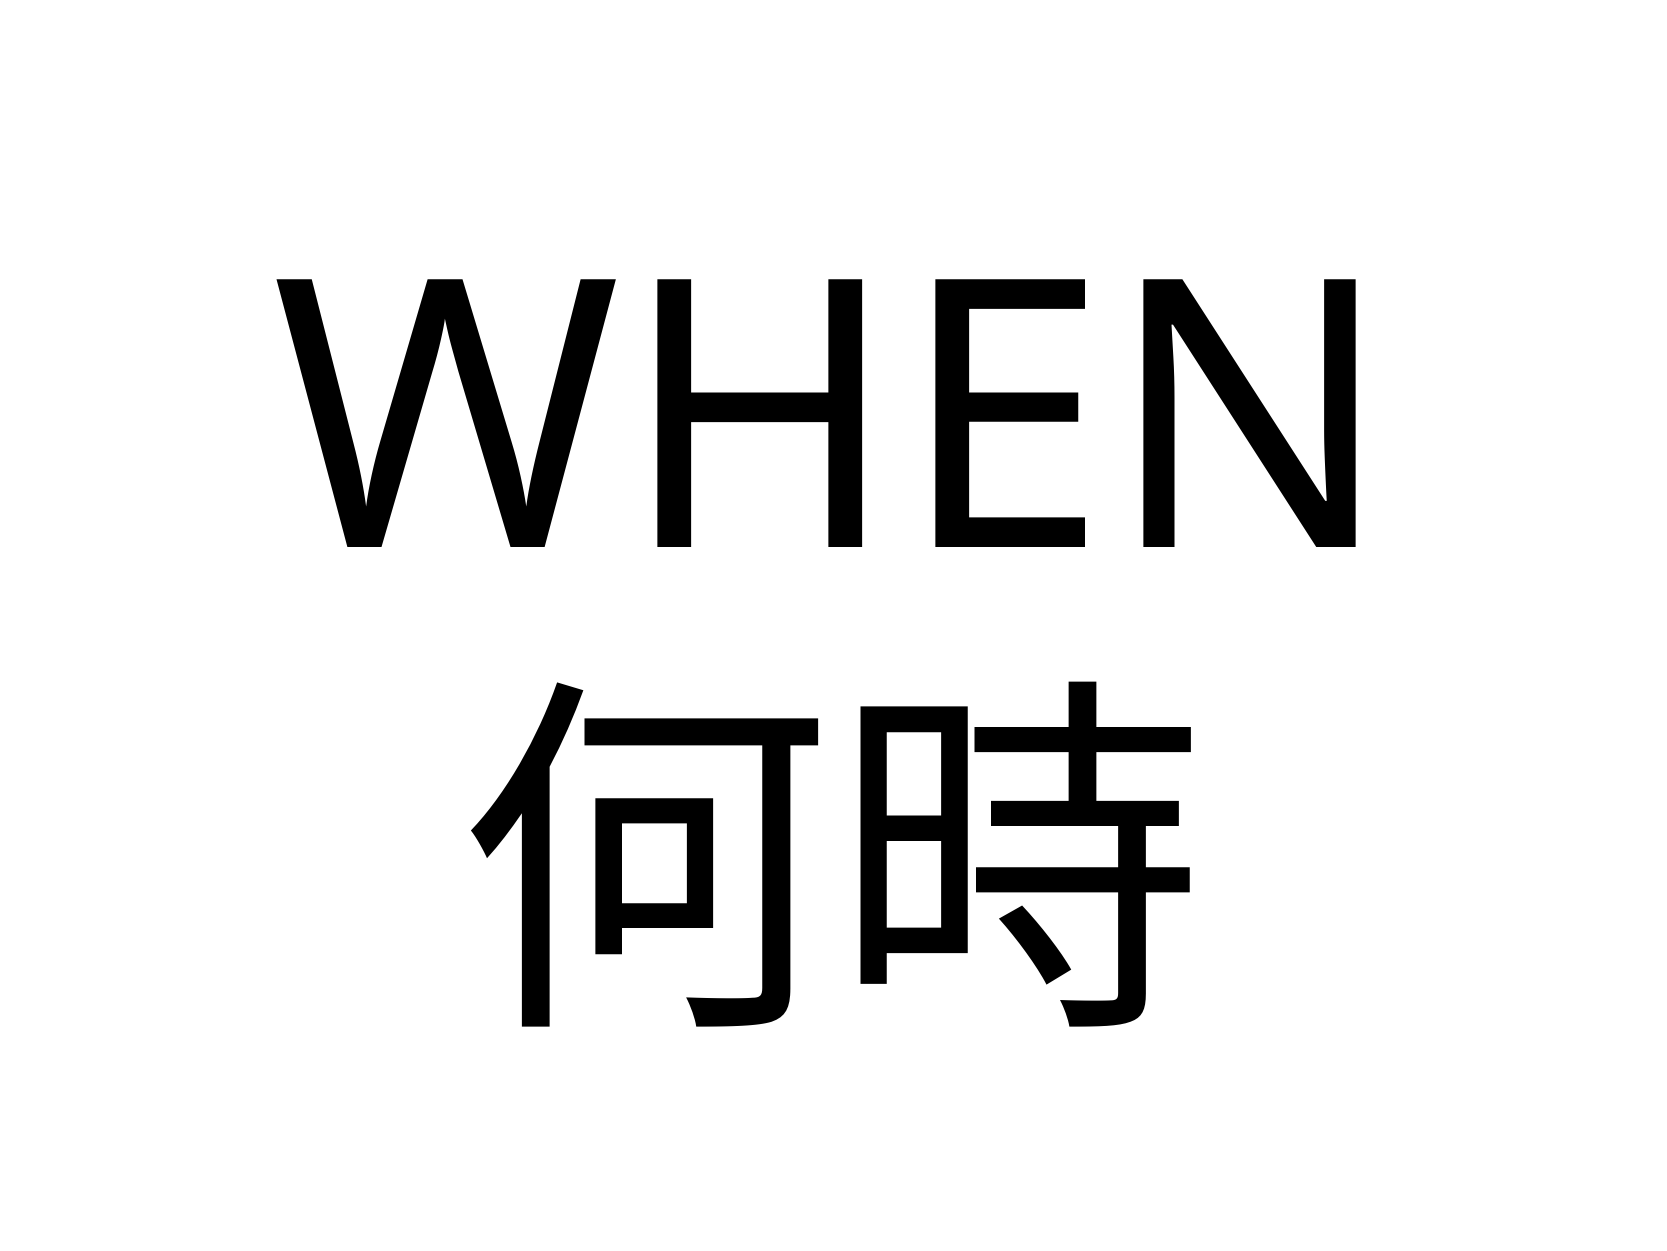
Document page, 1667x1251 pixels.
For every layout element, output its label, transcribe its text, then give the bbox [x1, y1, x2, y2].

text_box WHEN 何時 [124, 165, 1542, 1081]
